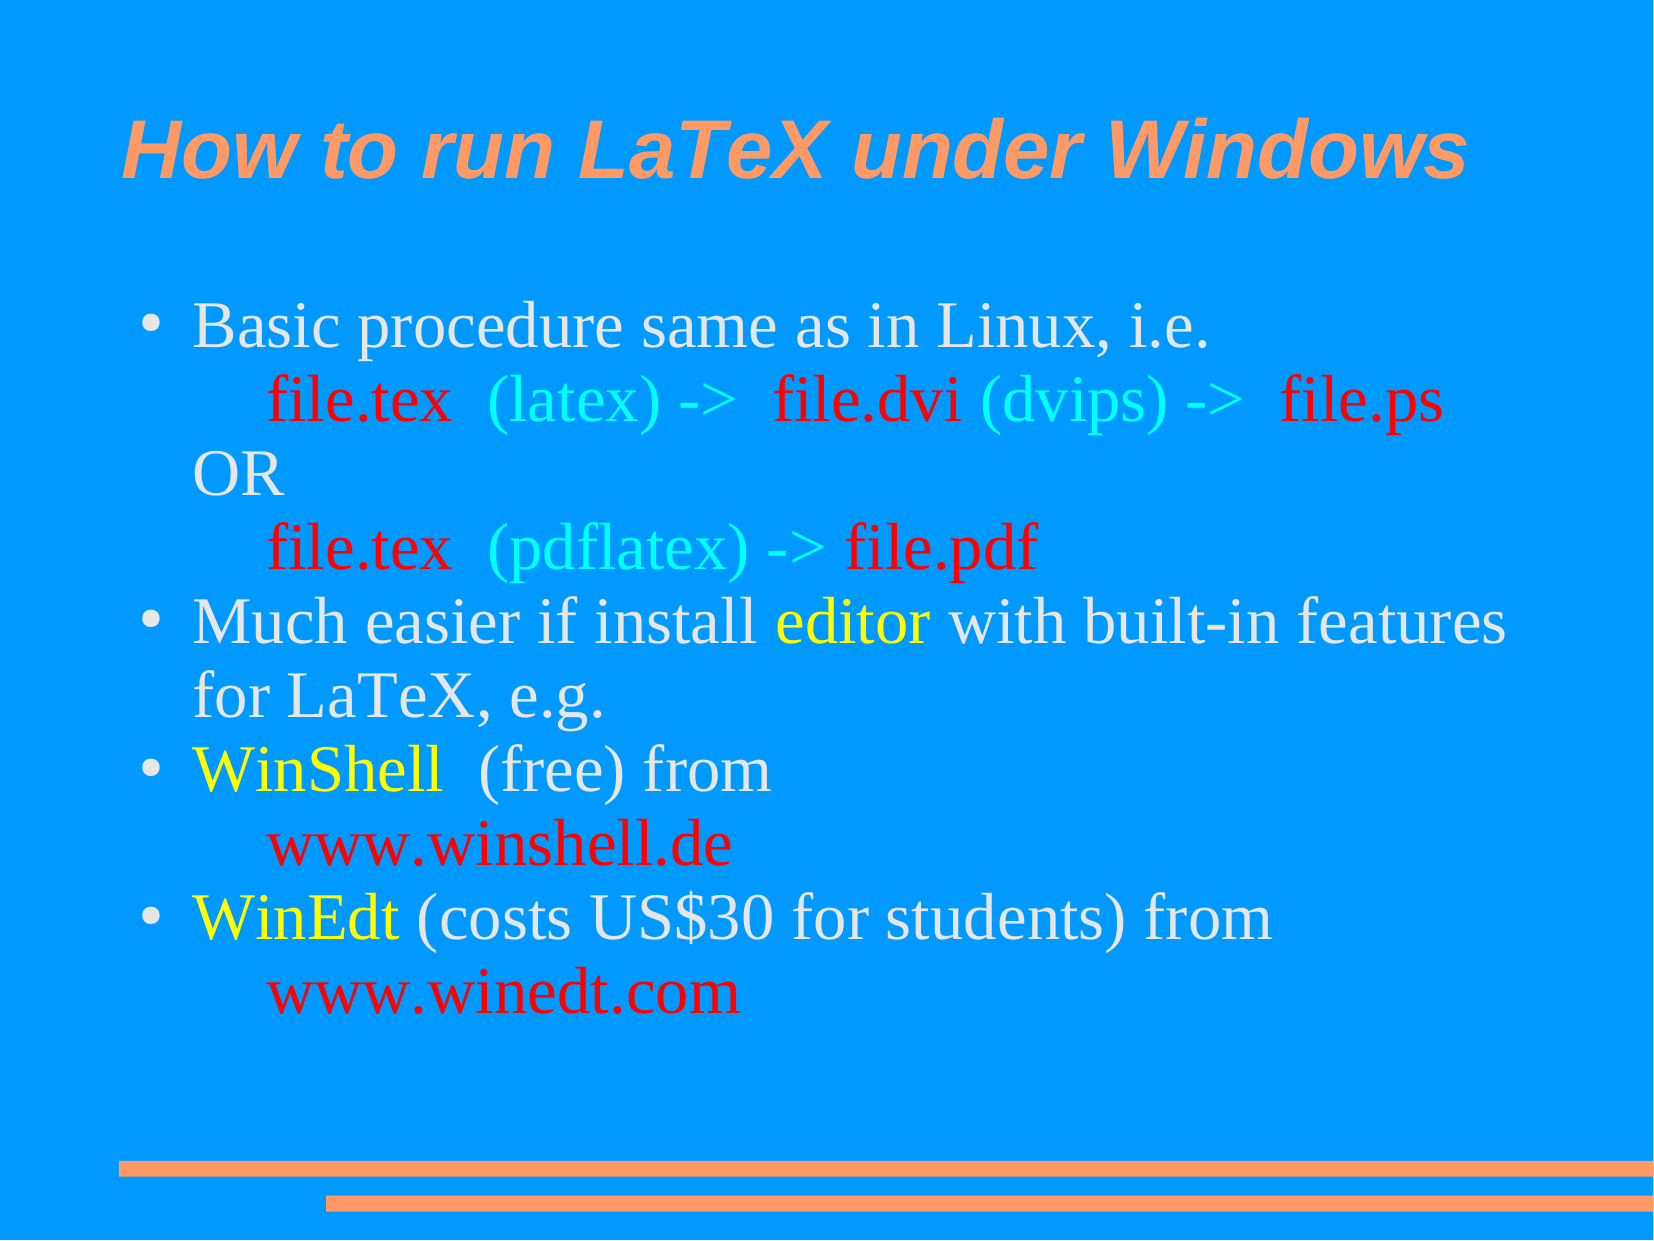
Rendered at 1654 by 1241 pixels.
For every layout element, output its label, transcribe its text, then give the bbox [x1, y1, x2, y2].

list Basic procedure same as in Linux, i.e. file.tex (latex) -> file.dvi (dvips) -> file.ps OR file.tex (pdflatex) -> file.pdf Much easier if install editor with built-in features for LaTeX, e.g. WinShell (free) from www.winshell.de WinEdt (costs US$30 for students) from www.winedt.com [121, 287, 1561, 1098]
title How to run LaTeX under Windows [121, 46, 1534, 254]
